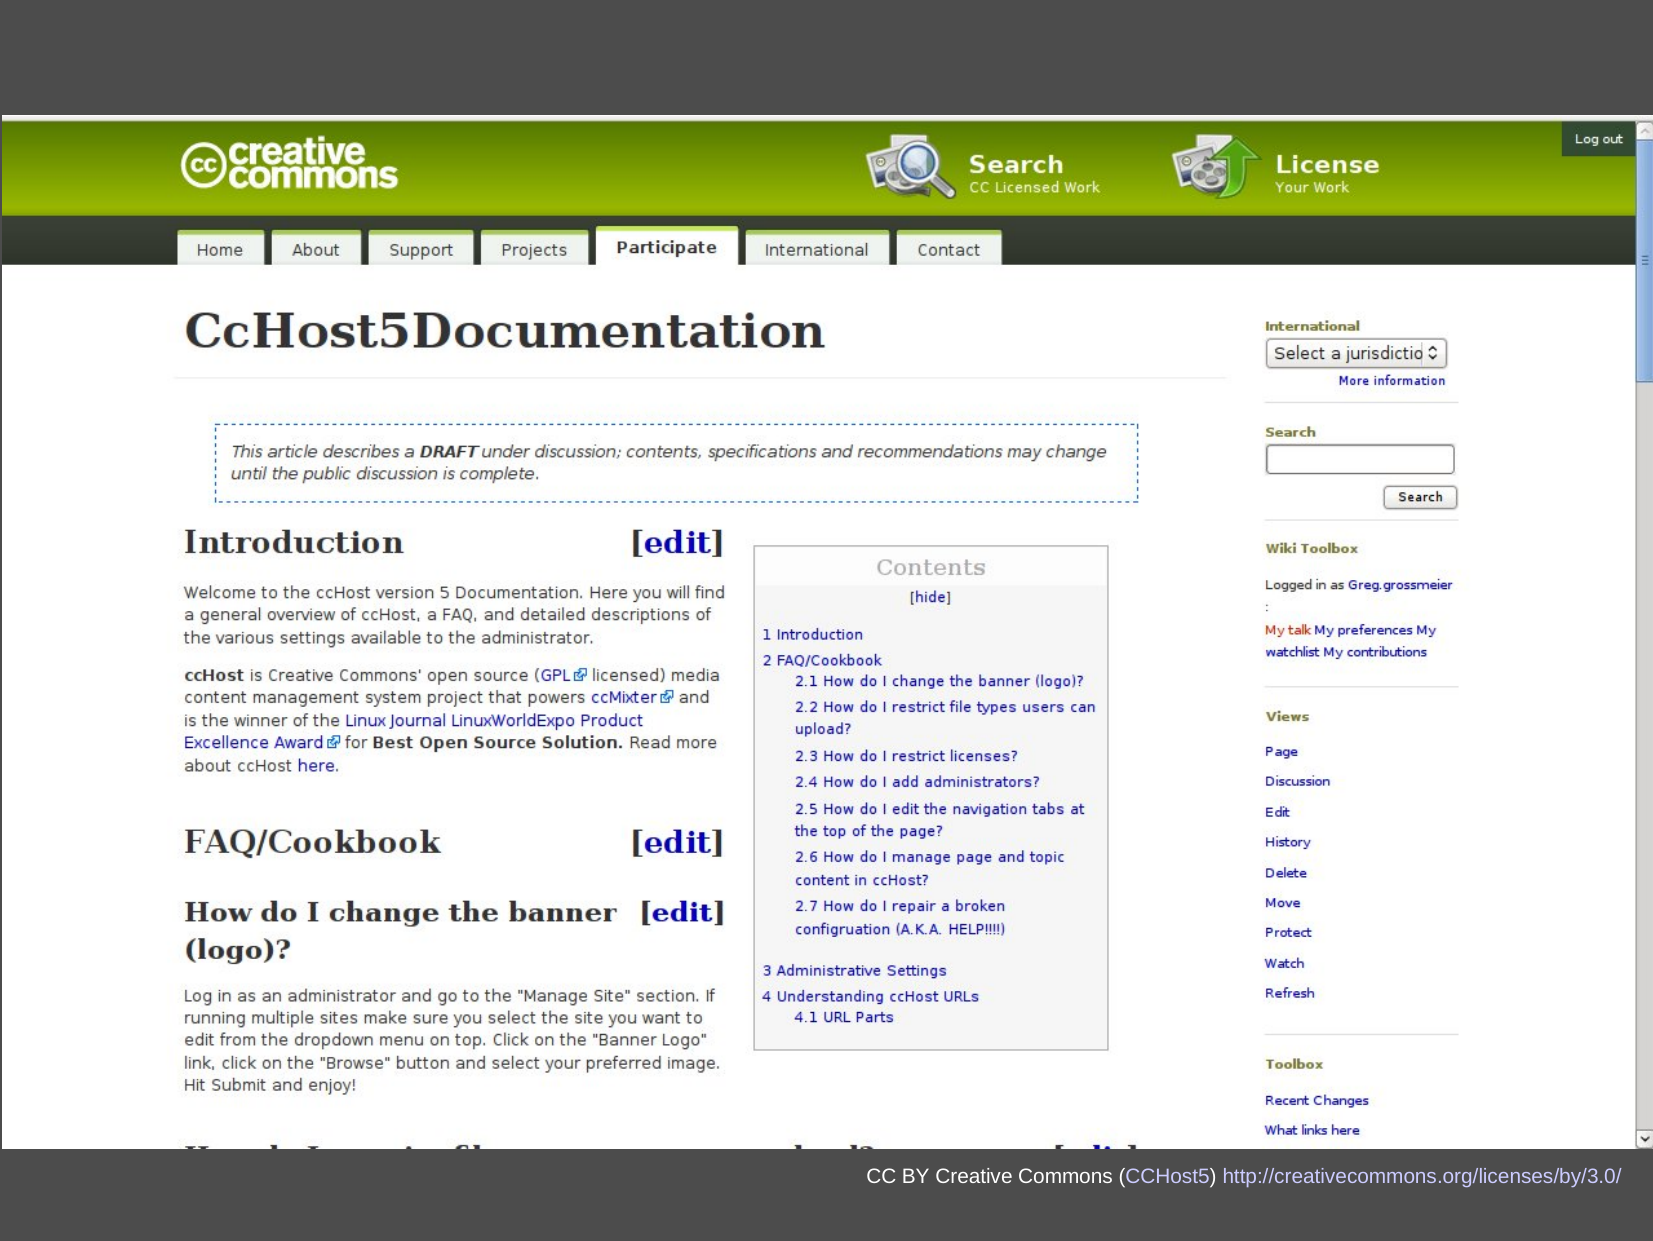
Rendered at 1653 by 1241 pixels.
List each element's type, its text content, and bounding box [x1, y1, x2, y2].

text_box CC BY Creative Commons (CCHost5) http://creativecommons.org/licenses/by/3.0/ [851, 1154, 1648, 1196]
picture [2, 115, 1653, 1149]
